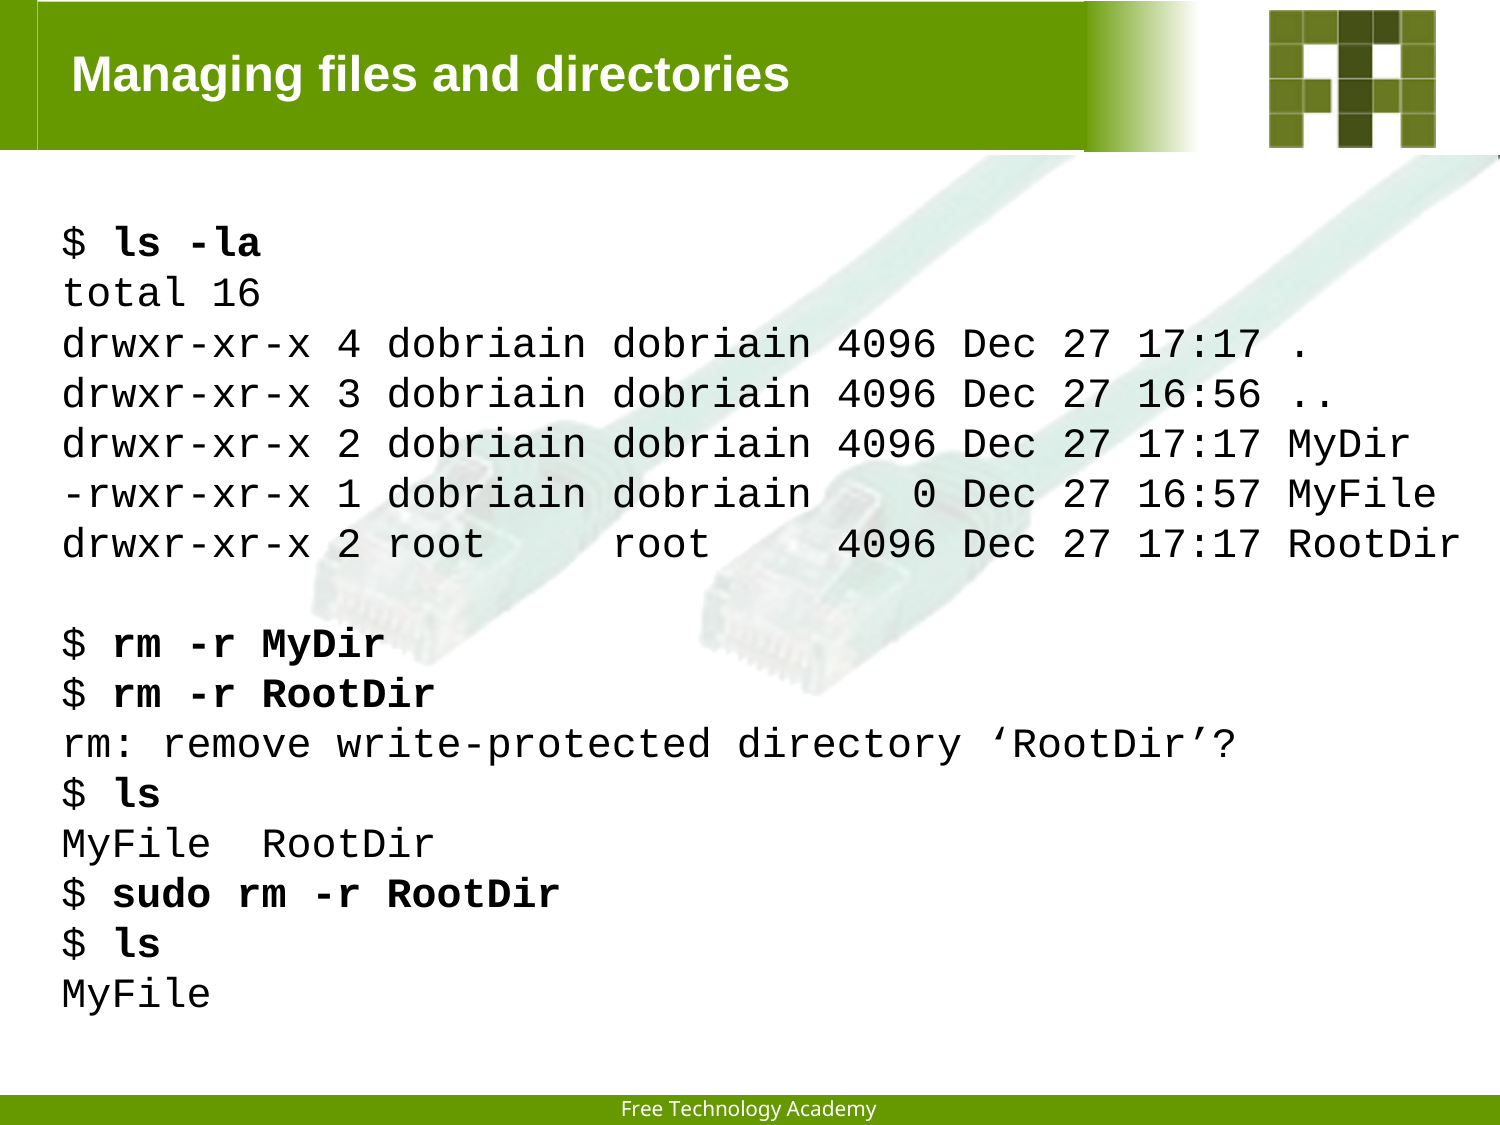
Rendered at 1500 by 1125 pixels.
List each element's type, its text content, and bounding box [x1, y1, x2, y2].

title Managing files and directories [56, 1, 1107, 152]
picture [1269, 10, 1436, 148]
text_box $ ls -la total 16 drwxr-xr-x 4 dobriain dobriain 4096 Dec 27 17:17 . drwxr-xr-x 3 dobriain dobriain 4096 Dec 27 16:56 .. drwxr-xr-x 2 dobriain dobriain 4096 Dec 27 17:17 MyDir -rwxr-xr-x 1 dobriain dobriain 0 Dec 27 16:57 MyFile drwxr-xr-x 2 root root 4096 Dec 27 17:17 RootDir $ rm -r MyDir $ rm -r RootDir rm: remove write-protected directory ‘RootDir’? $ ls MyFile RootDir $ sudo rm -r RootDir $ ls MyFile [46, 207, 1477, 1024]
